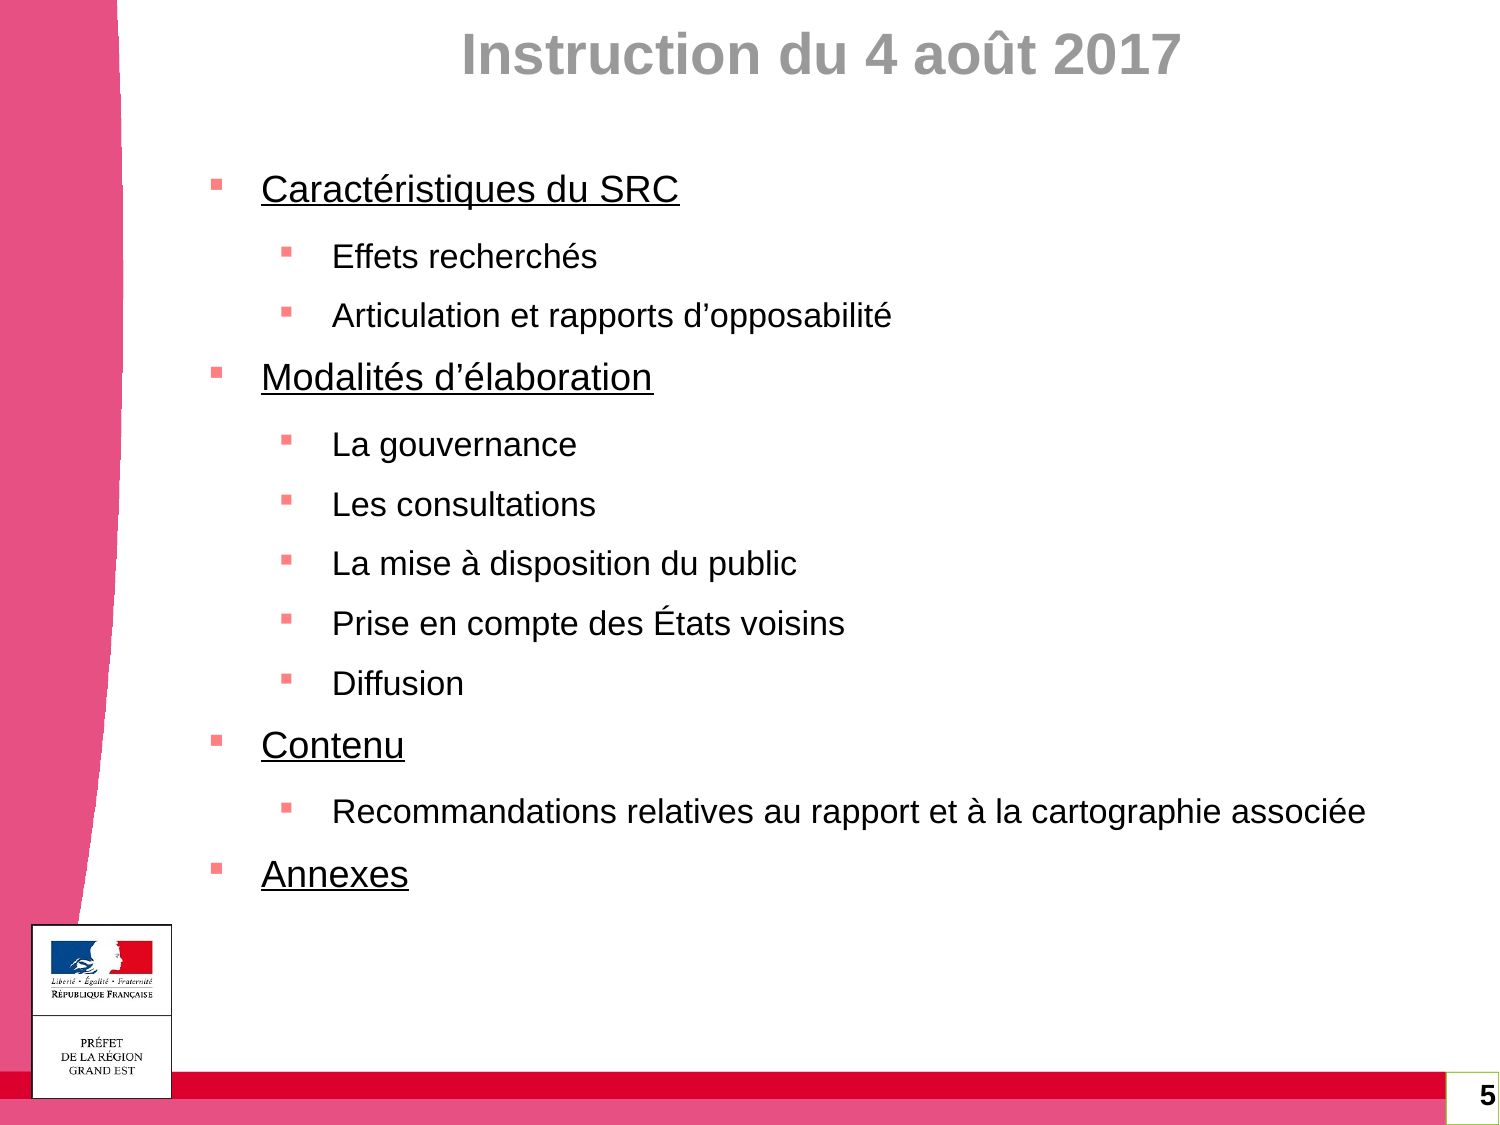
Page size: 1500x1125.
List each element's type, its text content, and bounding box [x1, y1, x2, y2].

list Caractéristiques du SRC Effets recherchés Articulation et rapports d’opposabilité Modalités d’élaboration La gouvernance Les consultations La mise à disposition du public Prise en compte des États voisins Diffusion Contenu Recommandations relatives au rapport et à la cartographie associée Annexes [190, 167, 1452, 896]
picture [0, 0, 1499, 1125]
title Instruction du 4 août 2017 [171, 8, 1474, 100]
